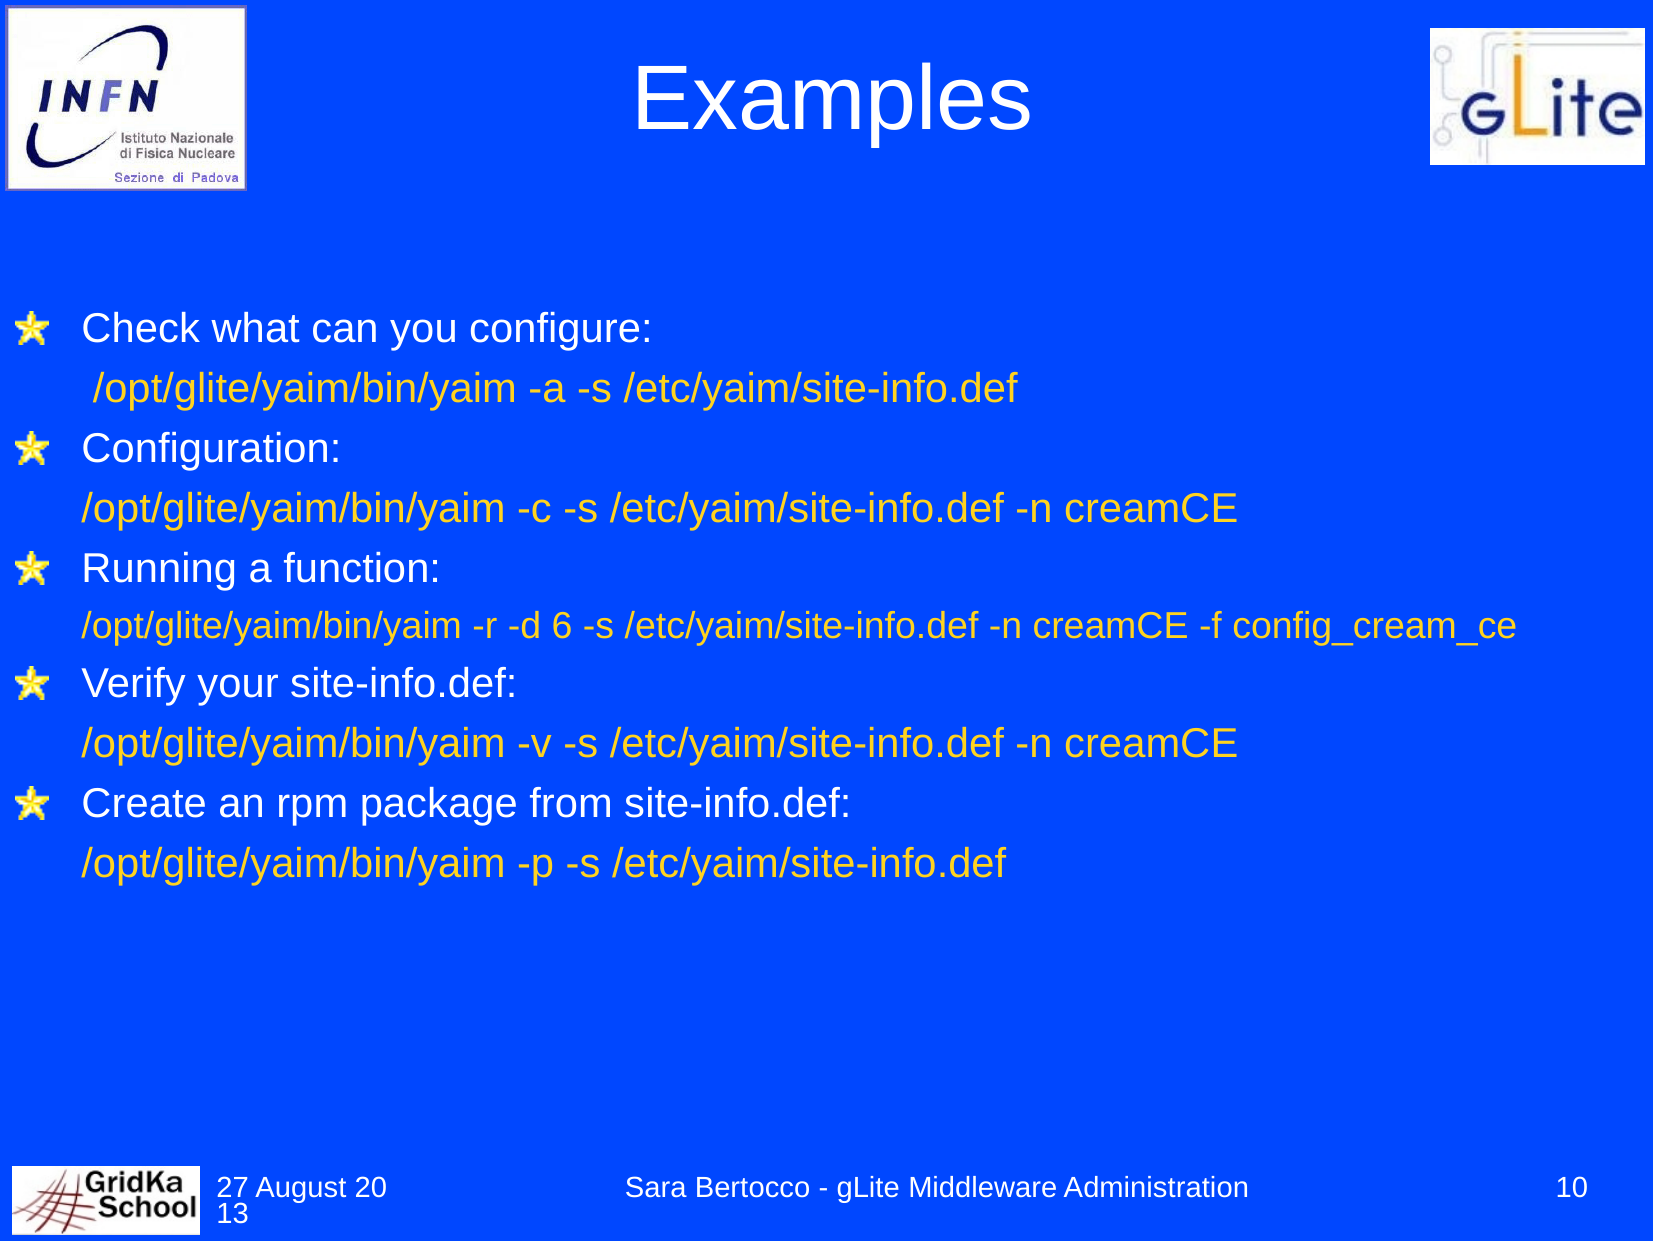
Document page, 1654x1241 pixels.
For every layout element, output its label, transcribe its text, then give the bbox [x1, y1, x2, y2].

picture [5, 5, 247, 191]
title Examples [247, 25, 1645, 171]
text_box Check what can you configure: /opt/glite/yaim/bin/yaim -a -s /etc/yaim/site-info.def Configuration: /opt/glite/yaim/bin/yaim -c -s /etc/yaim/site-info.def -n creamCE Running a function: /opt/glite/yaim/bin/yaim -r -d 6 -s /etc/yaim/site-info.def -n creamCE -f config_cream_ce Verify your site-info.def: /opt/glite/yaim/bin/yaim -v -s /etc/yaim/site-info.def -n creamCE Create an rpm package from site-info.def: /opt/glite/yaim/bin/yaim -p -s /etc/yaim/site-info.def [0, 297, 1608, 895]
picture [1430, 28, 1645, 165]
picture [12, 1166, 200, 1235]
